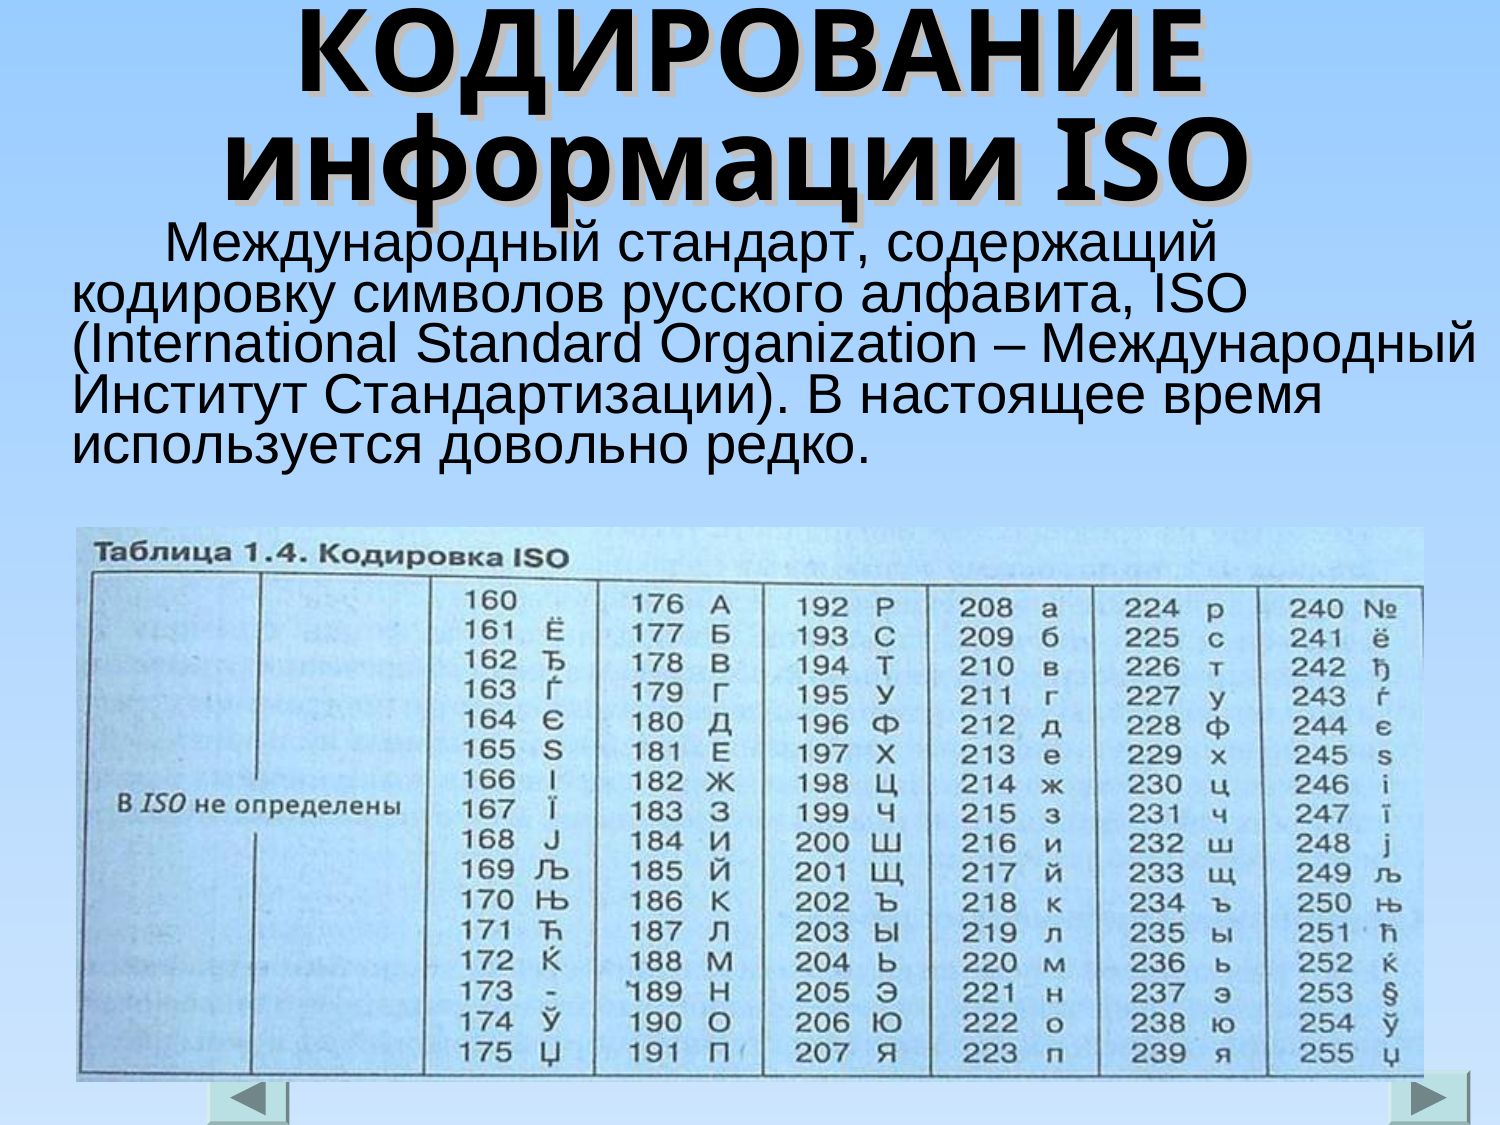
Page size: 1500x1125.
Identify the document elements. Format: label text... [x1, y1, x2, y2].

title КОДИРОВАНИЕ информации ISO [75, 0, 1426, 214]
text_box [1389, 1070, 1471, 1125]
text_box [208, 1083, 290, 1125]
picture [76, 527, 1424, 1083]
list Международный стандарт, содержащий кодировку символов русского алфавита, ISO (International Standard Organization – Международный Институт Стандартизации). В настоящее время используется довольно редко. [0, 214, 1500, 557]
